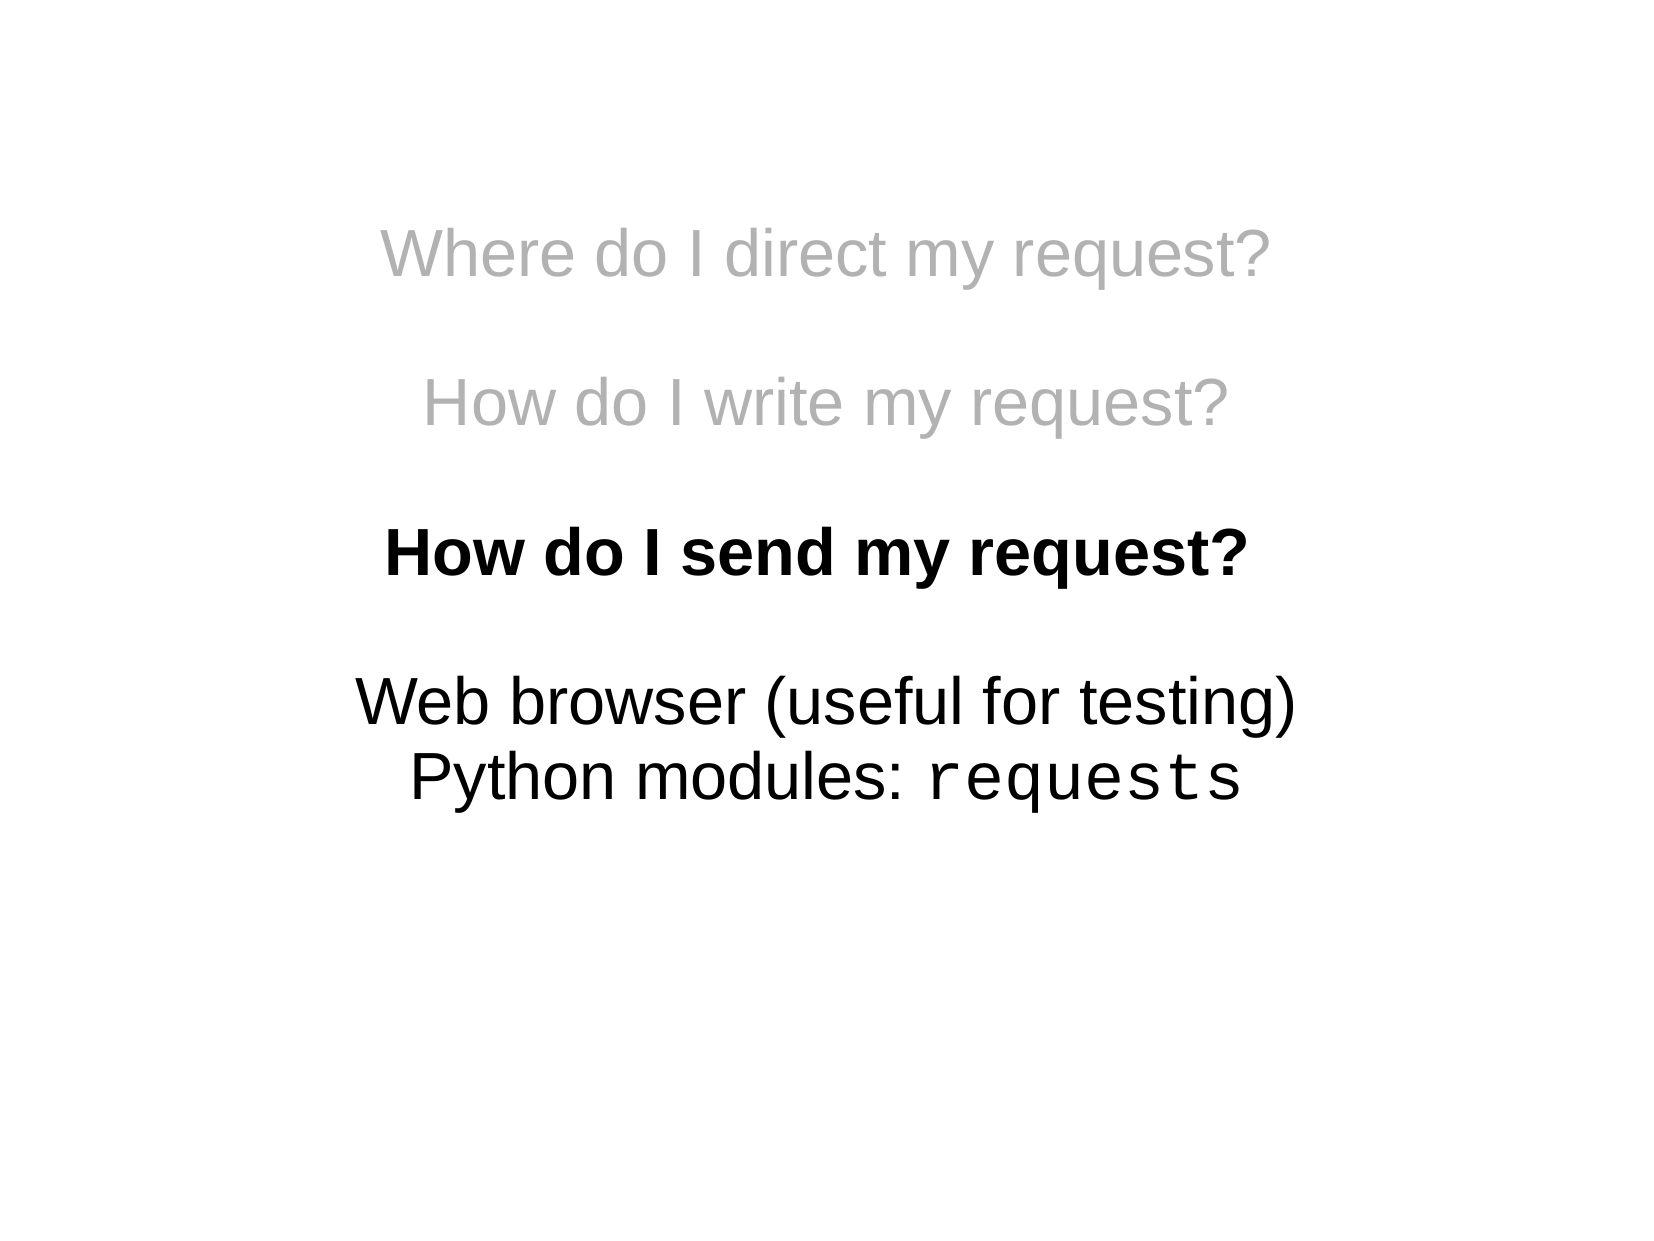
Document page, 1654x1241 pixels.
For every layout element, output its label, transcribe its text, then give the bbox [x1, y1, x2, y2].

subtitle Where do I direct my request? How do I write my request? How do I send my request? Web browser (useful for testing) Python modules: requests [82, 75, 1571, 1036]
